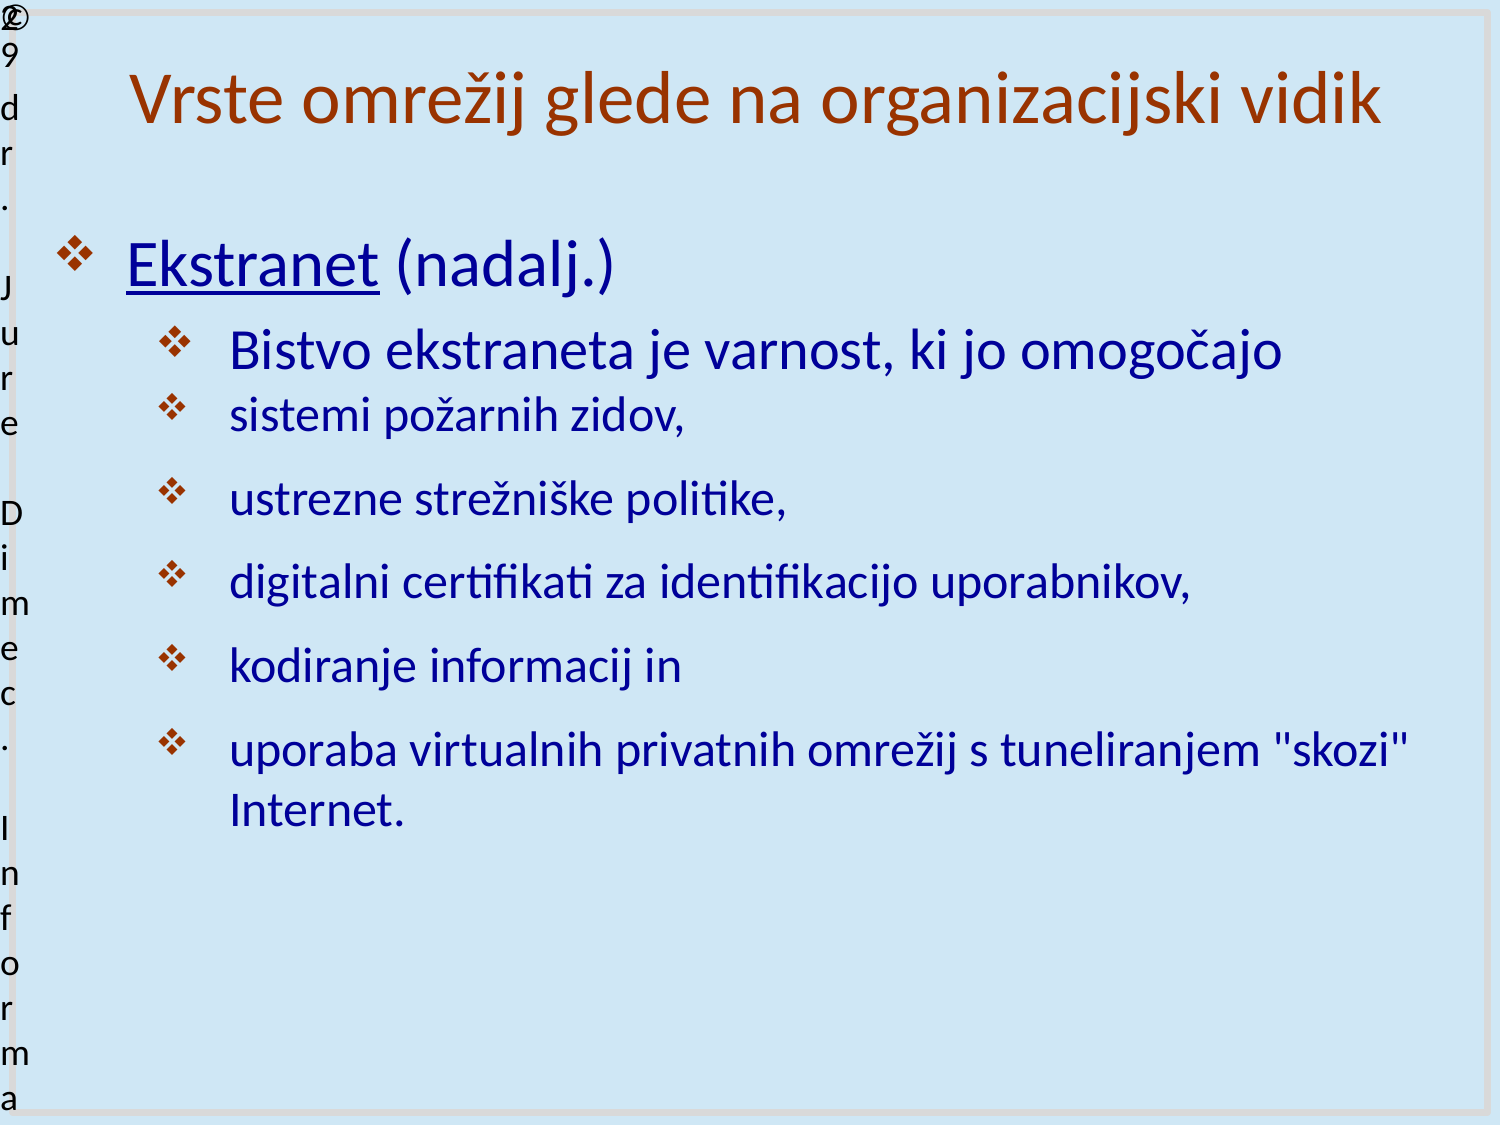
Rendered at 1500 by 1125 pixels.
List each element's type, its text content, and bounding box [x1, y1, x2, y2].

title Vrste omrežij glede na organizacijski vidik [37, 37, 1475, 150]
list Ekstranet (nadalj.) Bistvo ekstraneta je varnost, ki jo omogočajo sistemi požarnih zidov, ustrezne strežniške politike, digitalni certifikati za identifikacijo uporabnikov, kodiranje informacij in uporaba virtualnih privatnih omrežij s tuneliranjem "skozi" Internet. [37, 212, 1475, 1050]
